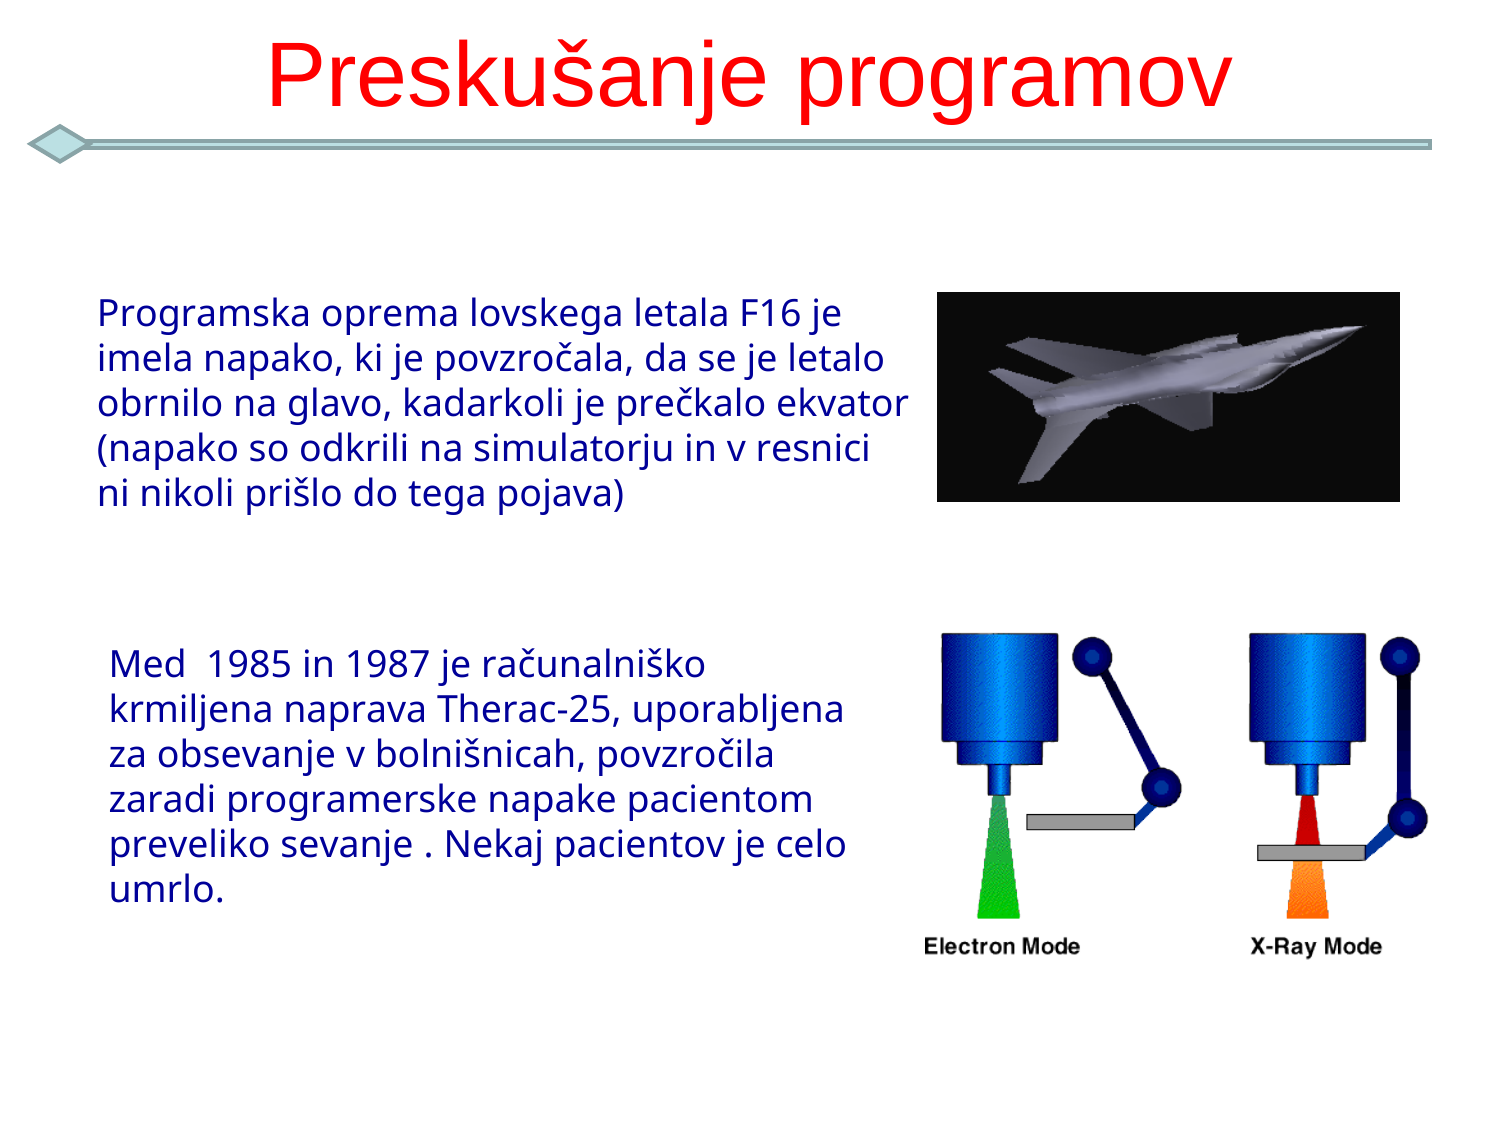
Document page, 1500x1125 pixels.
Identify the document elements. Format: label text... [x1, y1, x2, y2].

text_box Med 1985 in 1987 je računalniško krmiljena naprava Therac-25, uporabljena za obsevanje v bolnišnicah, povzročila zaradi programerske napake pacientom preveliko sevanje . Nekaj pacientov je celo umrlo. [93, 632, 874, 919]
title Preskušanje programov [75, 0, 1426, 141]
text_box Programska oprema lovskega letala F16 je imela napako, ki je povzročala, da se je letalo obrnilo na glavo, kadarkoli je prečkalo ekvator (napako so odkrili na simulatorju in v resnici ni nikoli prišlo do tega pojava) [82, 281, 926, 522]
picture [937, 292, 1400, 502]
picture [925, 632, 1429, 960]
